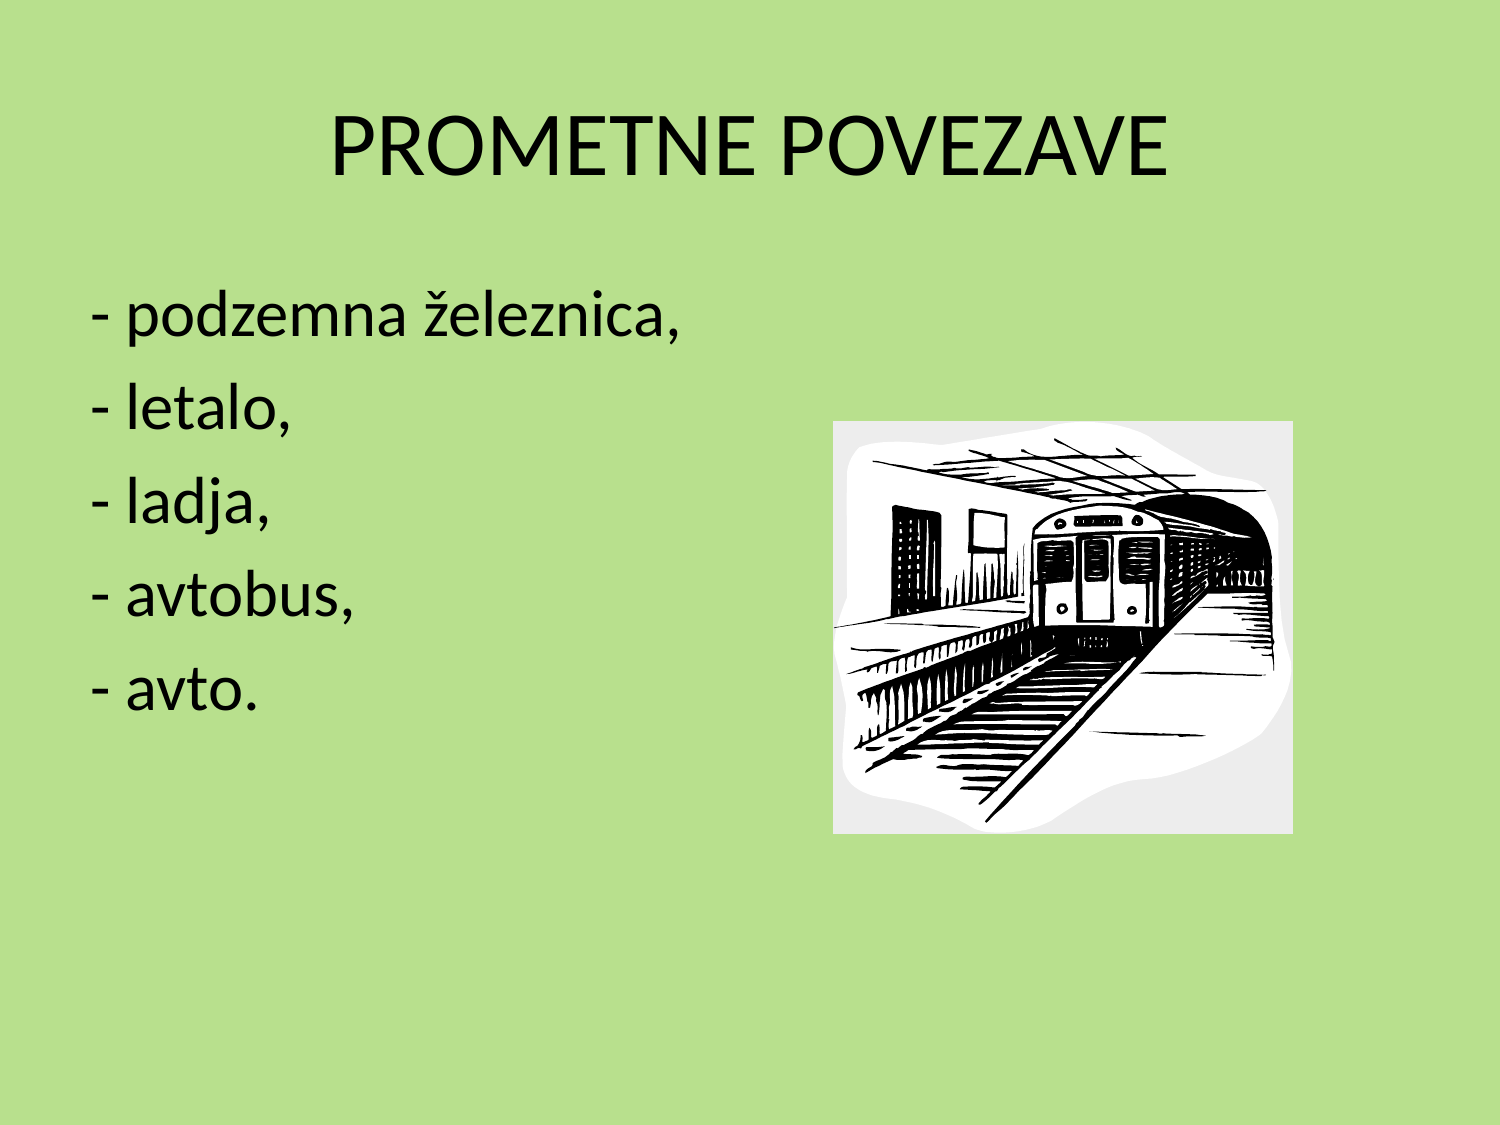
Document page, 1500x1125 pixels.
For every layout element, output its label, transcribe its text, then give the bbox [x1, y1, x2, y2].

picture [832, 420, 1294, 835]
title PROMETNE POVEZAVE [75, 45, 1425, 233]
list - podzemna železnica, - letalo, - ladja, - avtobus, - avto. [75, 262, 1425, 1005]
